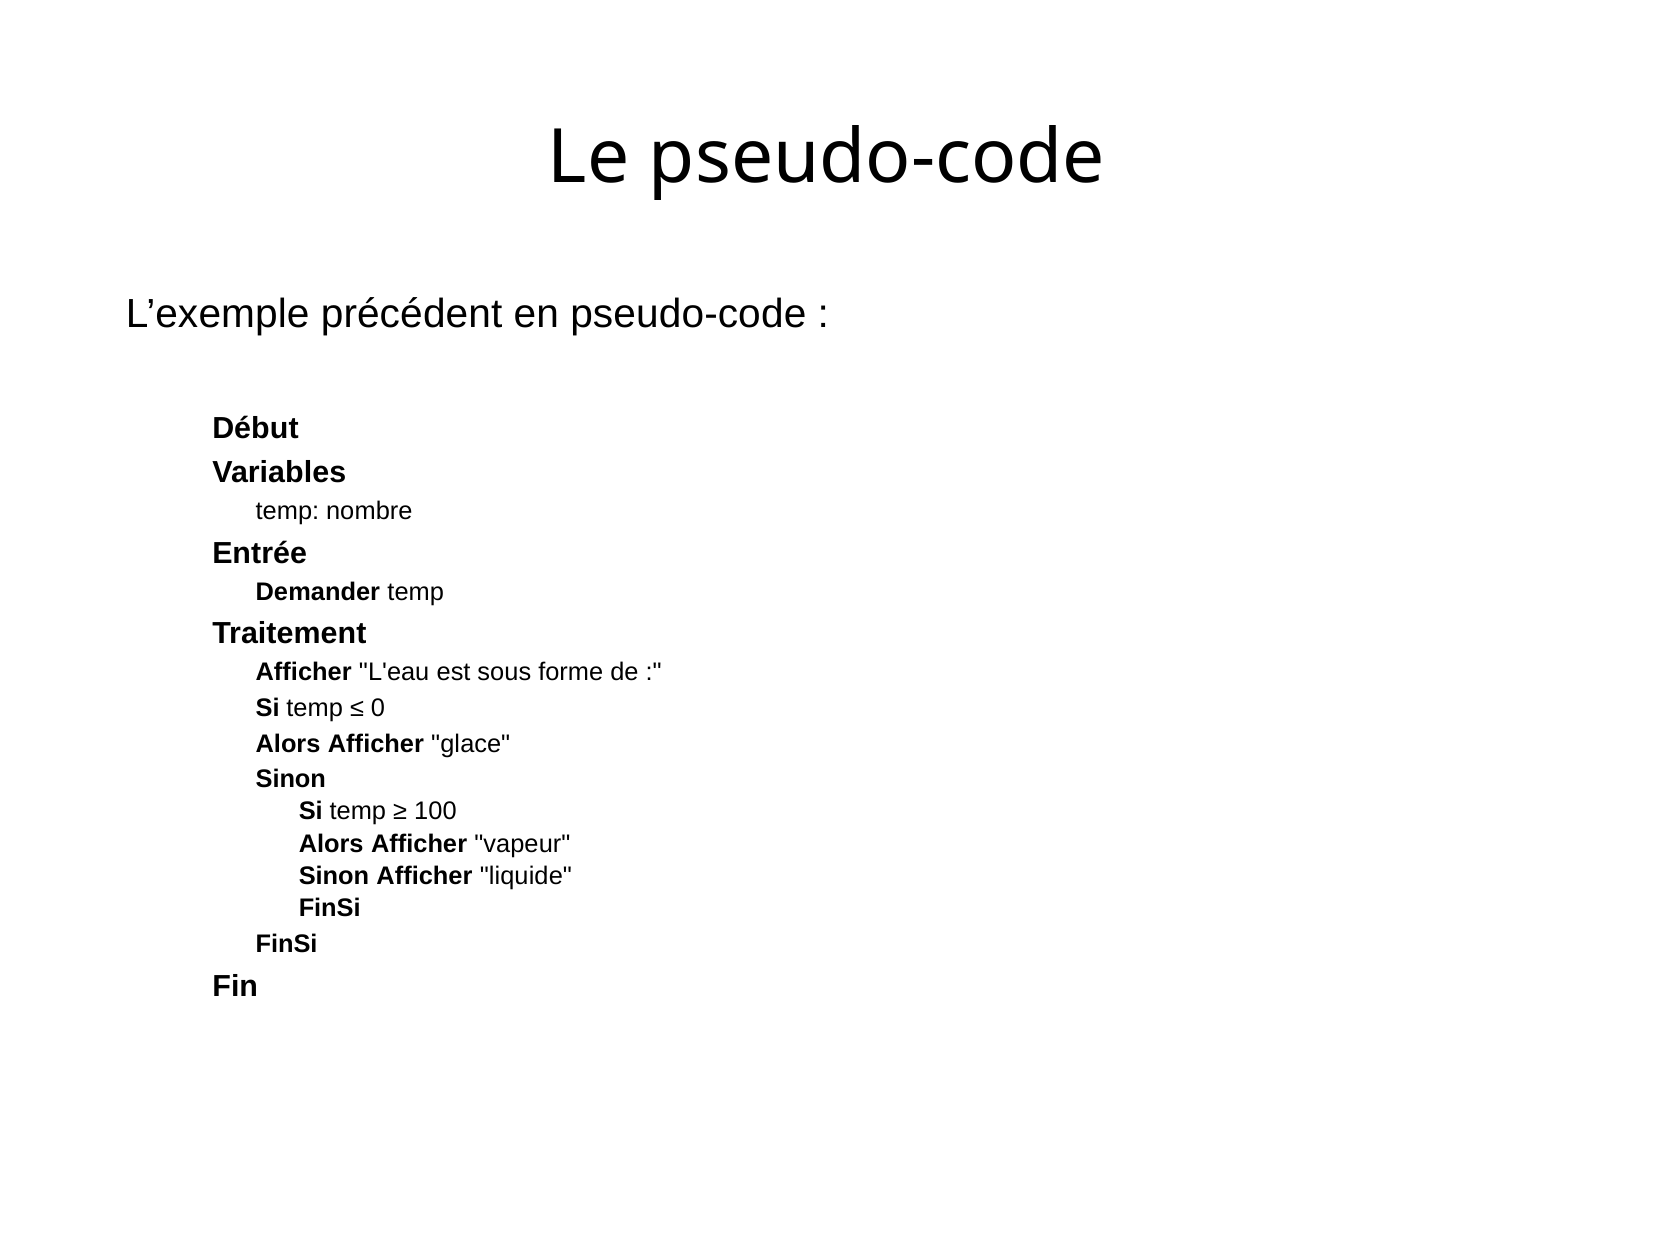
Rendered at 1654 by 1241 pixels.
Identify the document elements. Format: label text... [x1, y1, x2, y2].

list L’exemple précédent en pseudo-code : Début Variables temp: nombre Entrée Demander temp Traitement Afficher "L'eau est sous forme de :" Si temp ≤ 0 Alors Afficher "glace" Sinon Si temp ≥ 100 Alors Afficher "vapeur" Sinon Afficher "liquide" FinSi FinSi Fin [82, 290, 1571, 1010]
title Le pseudo-code [82, 49, 1571, 257]
